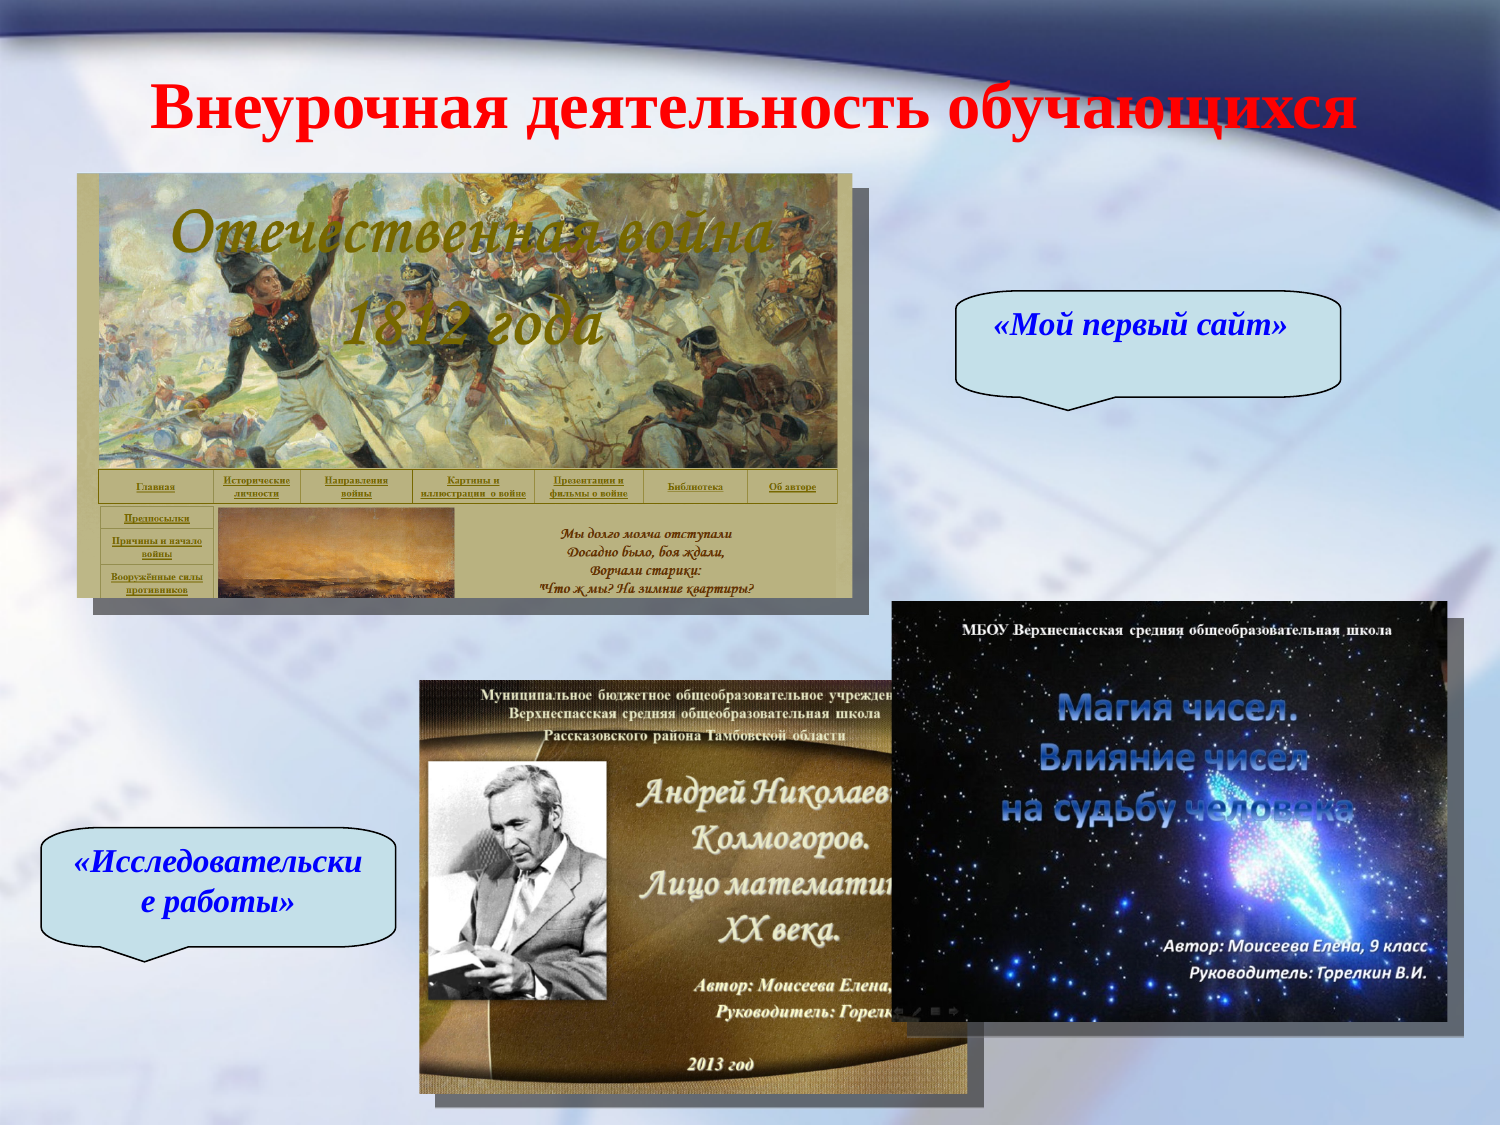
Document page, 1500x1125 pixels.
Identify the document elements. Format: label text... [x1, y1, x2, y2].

text_box «Исследовательские работы» [41, 827, 396, 962]
picture [76, 172, 853, 598]
picture [419, 601, 1448, 1094]
text_box Внеурочная деятельность обучающихся [136, 55, 1375, 150]
text_box «Мой первый сайт» [955, 290, 1341, 411]
